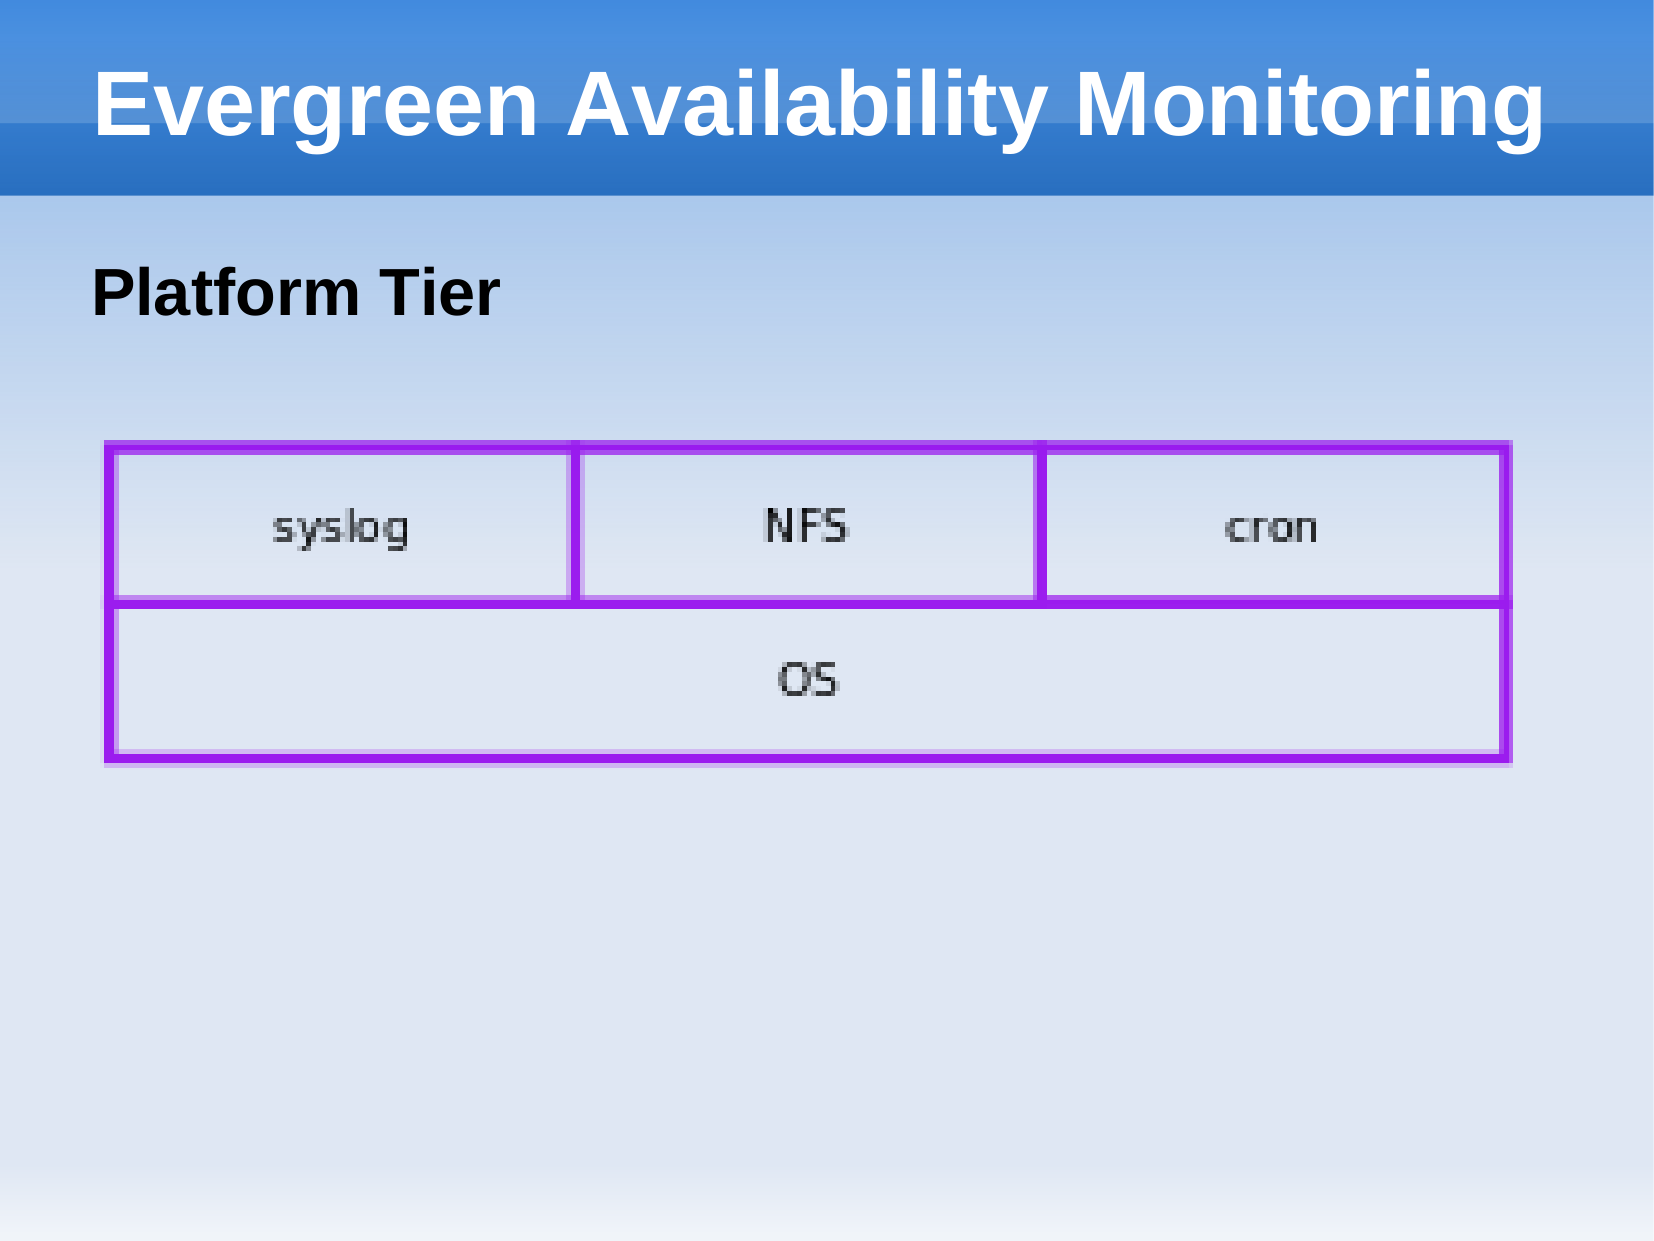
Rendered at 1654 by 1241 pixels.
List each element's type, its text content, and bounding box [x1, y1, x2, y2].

title Evergreen Availability Monitoring [76, 0, 1565, 208]
picture [0, 0, 1654, 1241]
text_box Platform Tier [76, 247, 518, 338]
